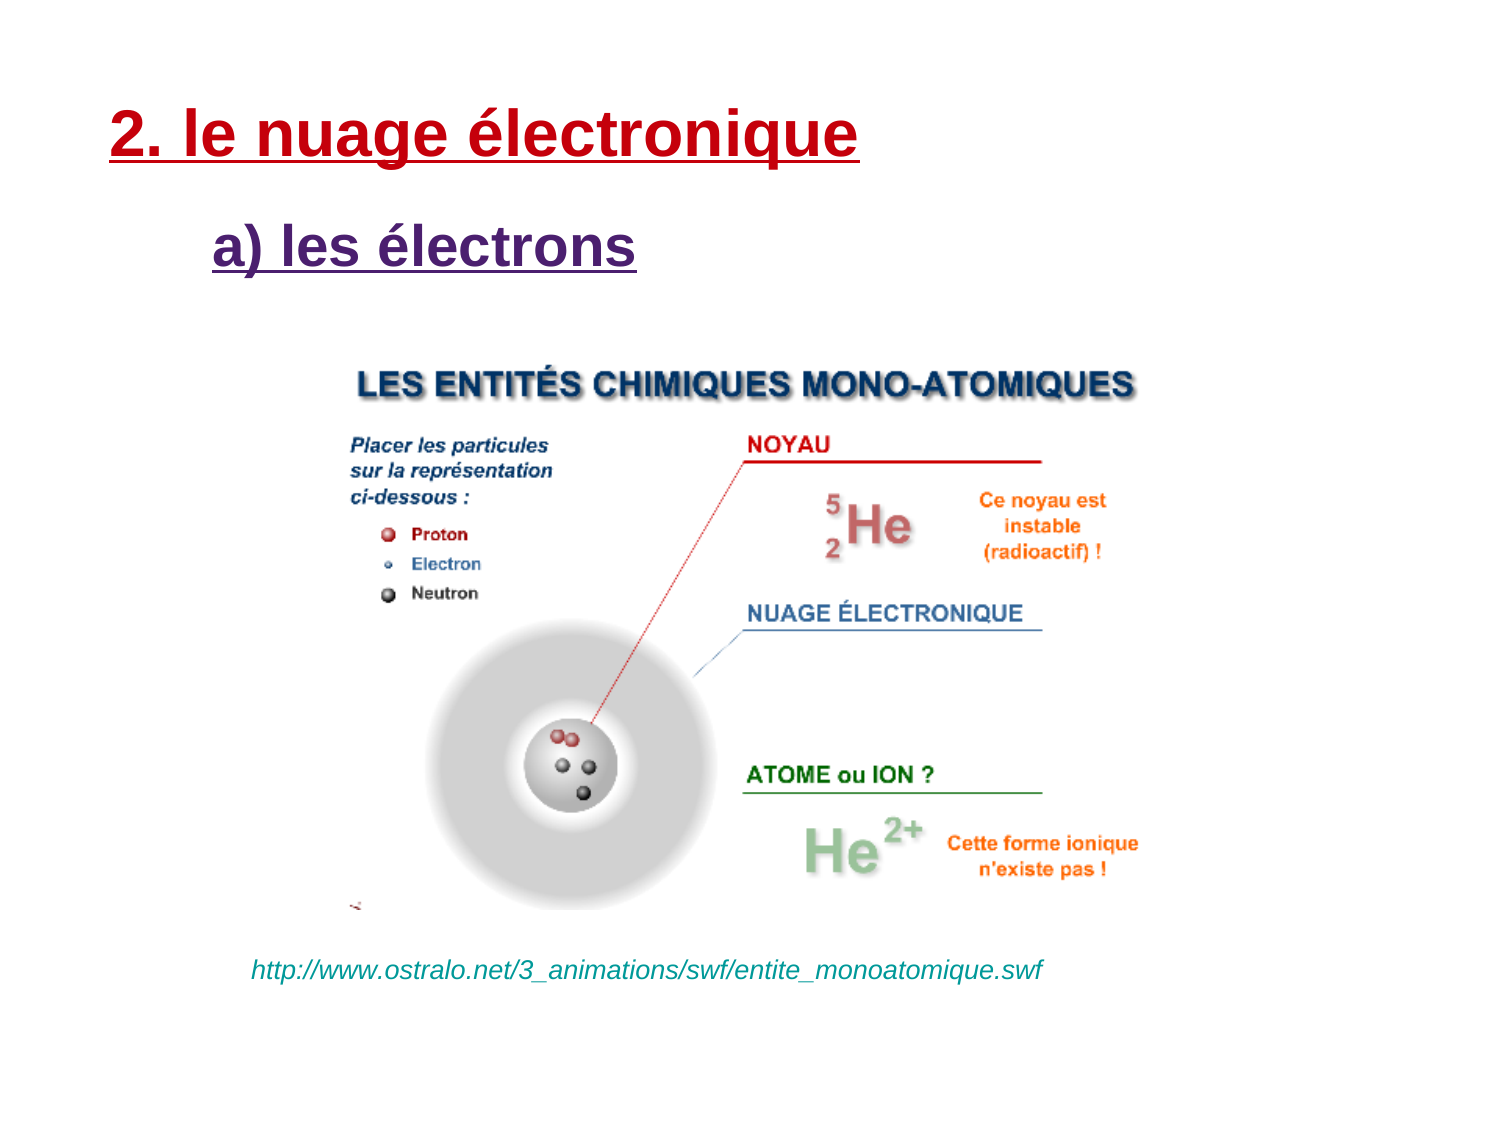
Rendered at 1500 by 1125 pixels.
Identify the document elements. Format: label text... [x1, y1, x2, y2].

text_box http://www.ostralo.net/3_animations/swf/entite_monoatomique.swf [236, 944, 1430, 993]
text_box a) les électrons [47, 200, 780, 286]
text_box 2. le nuage électronique [94, 82, 942, 178]
picture [330, 362, 1146, 910]
